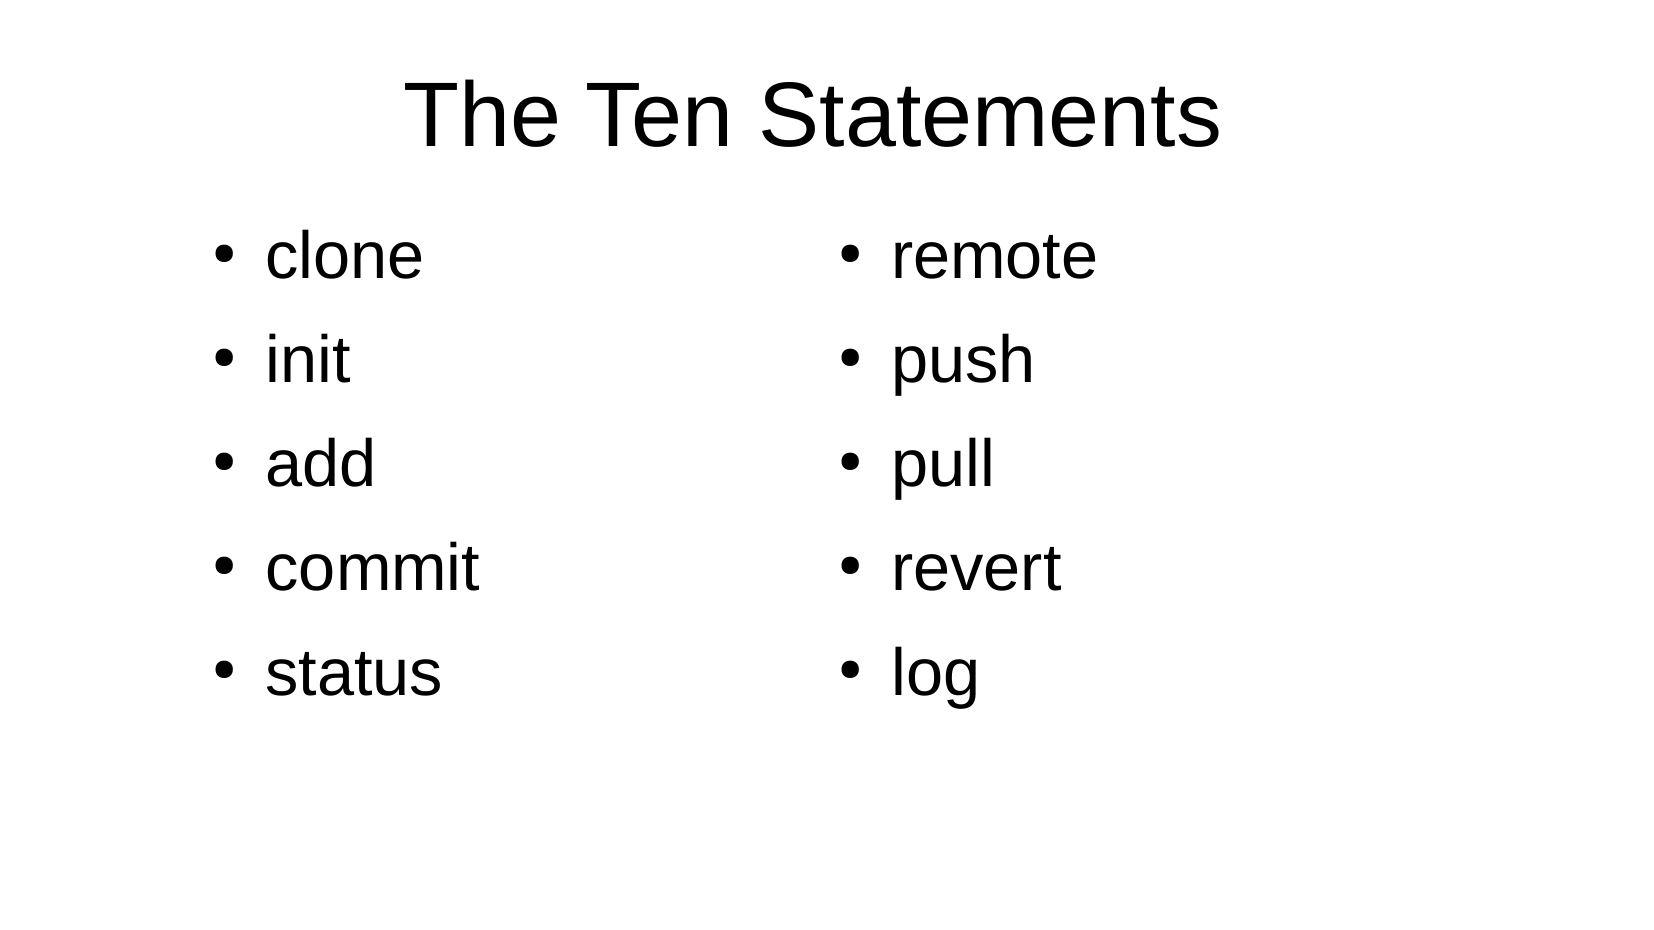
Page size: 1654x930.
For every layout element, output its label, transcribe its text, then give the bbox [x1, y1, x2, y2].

title The Ten Statements [82, 37, 1571, 193]
list clone init add commit status [194, 217, 820, 757]
list remote push pull revert log [820, 217, 1488, 757]
